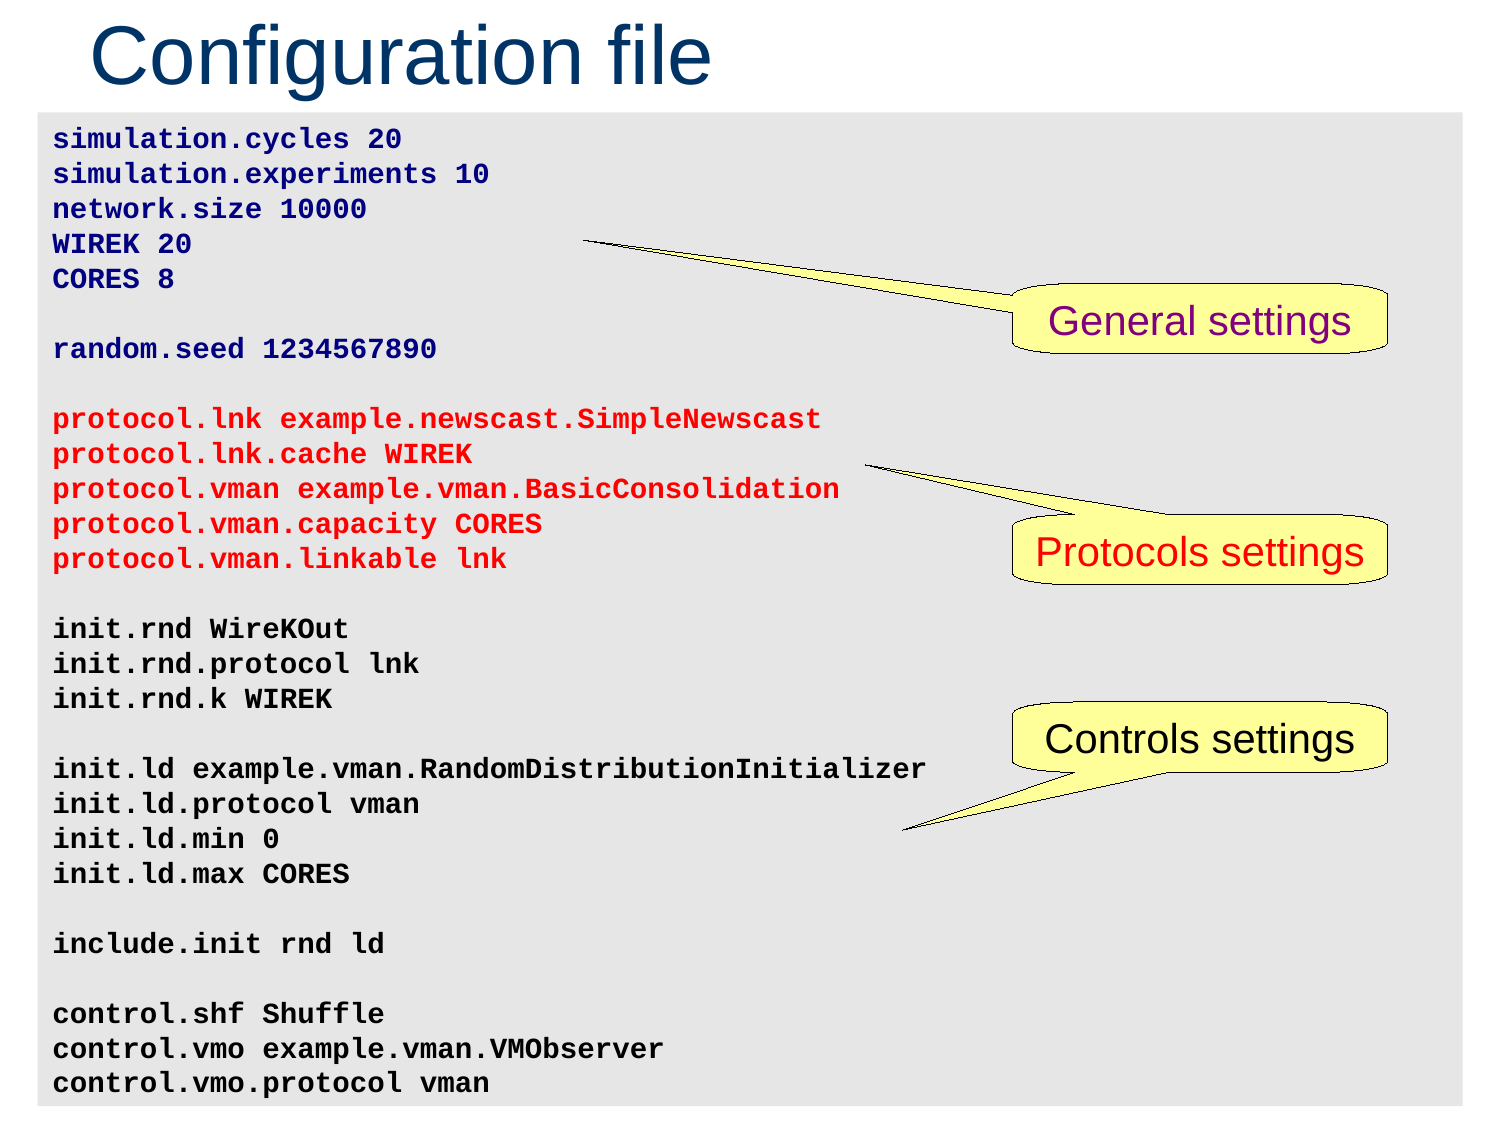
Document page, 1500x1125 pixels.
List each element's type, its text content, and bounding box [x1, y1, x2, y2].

title Configuration file [75, 0, 1425, 112]
text_box simulation.cycles 20 simulation.experiments 10 network.size 10000 WIREK 20 CORES 8 random.seed 1234567890 protocol.lnk example.newscast.SimpleNewscast protocol.lnk.cache WIREK protocol.vman example.vman.BasicConsolidation protocol.vman.capacity CORES protocol.vman.linkable lnk init.rnd WireKOut init.rnd.protocol lnk init.rnd.k WIREK init.ld example.vman.RandomDistributionInitializer init.ld.protocol vman init.ld.min 0 init.ld.max CORES include.init rnd ld control.shf Shuffle control.vmo example.vman.VMObserver control.vmo.protocol vman [37, 112, 1463, 1107]
text_box Protocols settings [865, 464, 1388, 585]
text_box General settings [583, 240, 1388, 354]
text_box Controls settings [902, 701, 1388, 831]
